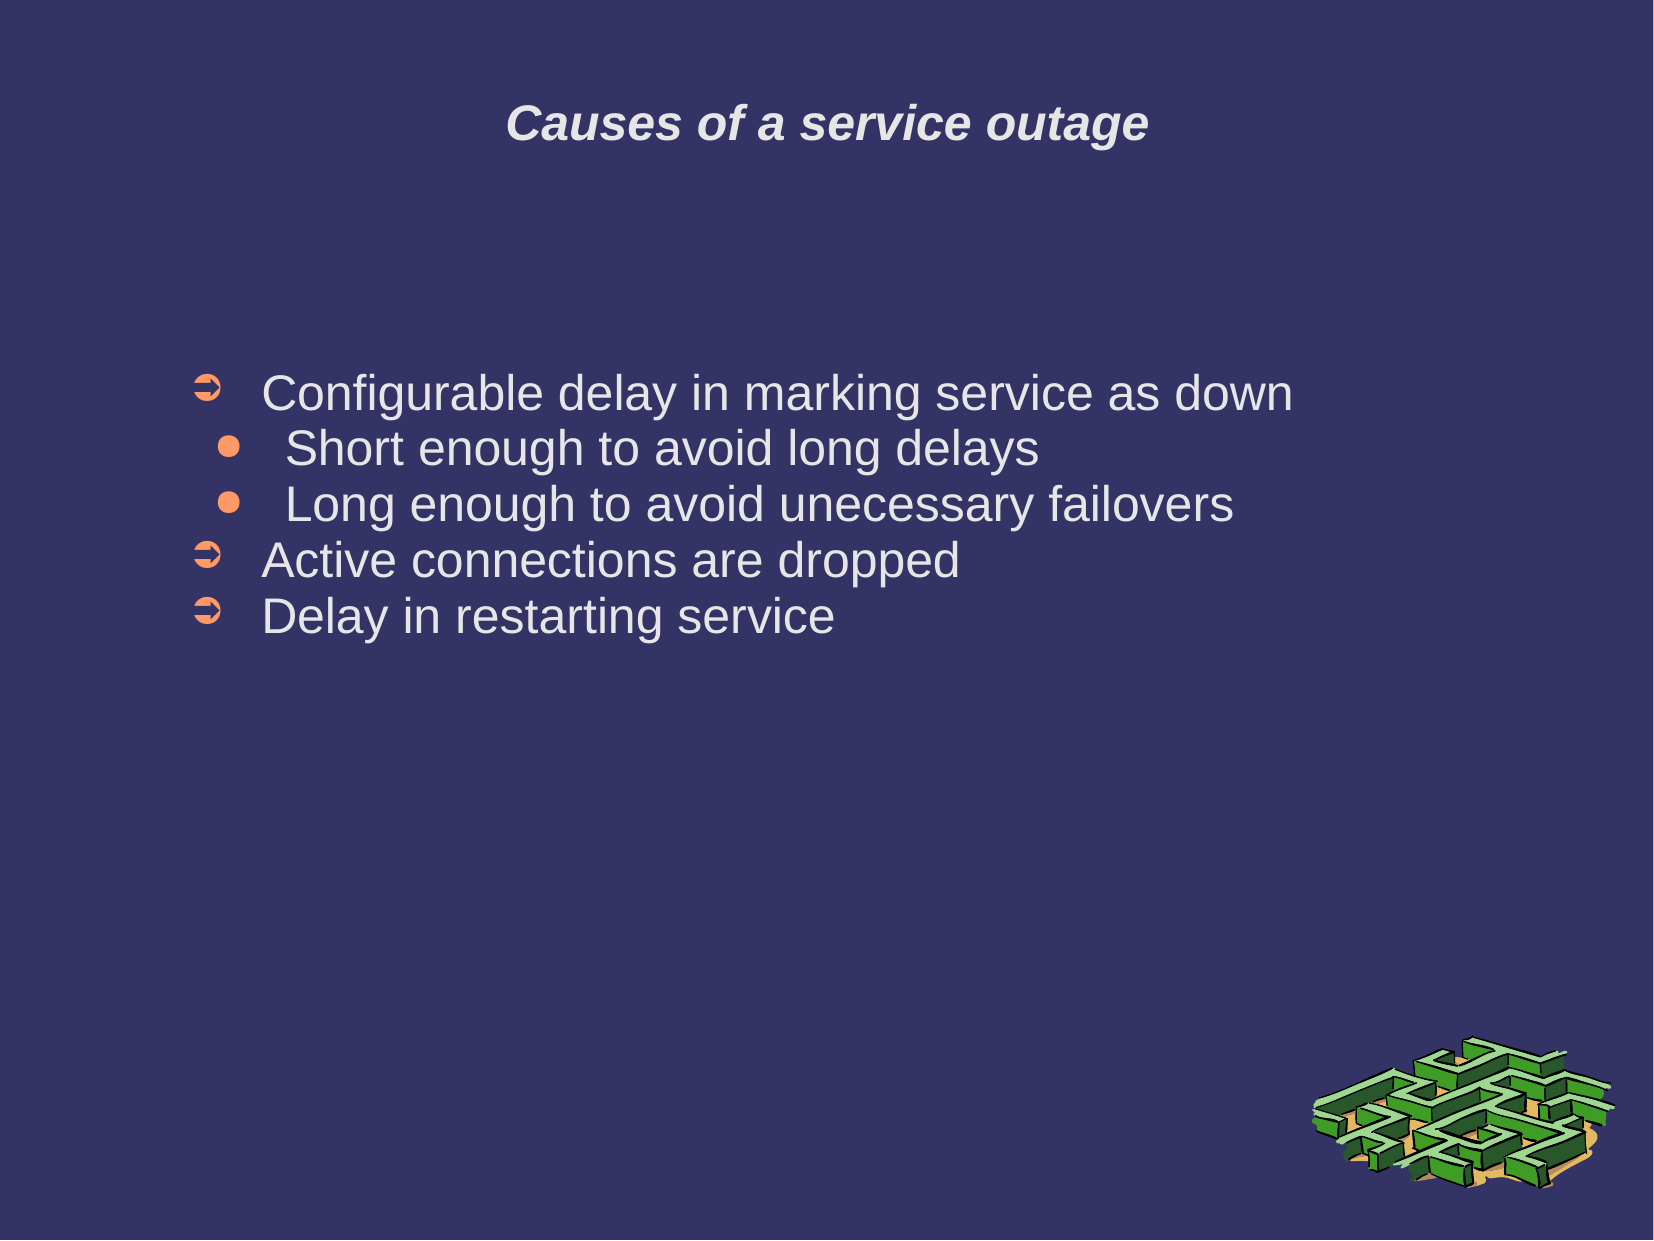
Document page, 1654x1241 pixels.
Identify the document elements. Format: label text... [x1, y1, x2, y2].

list Configurable delay in marking service as down Short enough to avoid long delays Long enough to avoid unecessary failovers Active connections are dropped Delay in restarting service [178, 364, 1570, 1085]
title Causes of a service outage [121, 19, 1534, 227]
